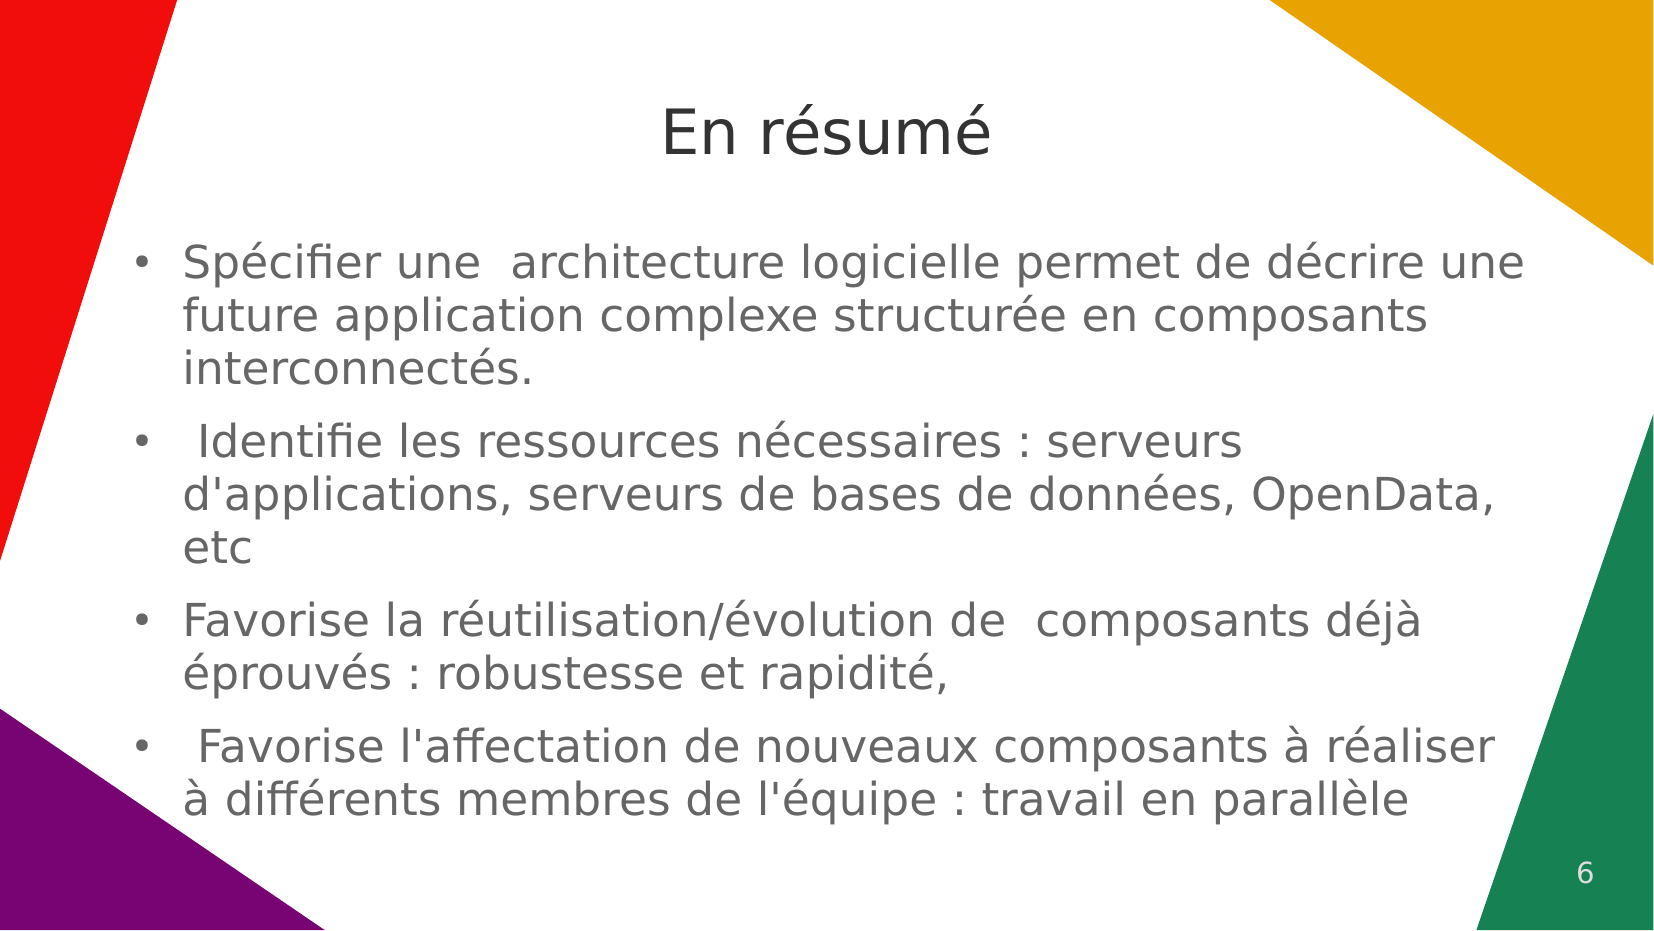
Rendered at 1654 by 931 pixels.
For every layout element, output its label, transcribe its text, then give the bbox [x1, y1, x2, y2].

list Spécifier une architecture logicielle permet de décrire une future application complexe structurée en composants interconnectés. Identifie les ressources nécessaires : serveurs d'applications, serveurs de bases de données, OpenData, etc Favorise la réutilisation/évolution de composants déjà éprouvés : robustesse et rapidité, Favorise l'affectation de nouveaux composants à réaliser à différents membres de l'équipe : travail en parallèle [118, 236, 1536, 827]
title En résumé [118, 59, 1536, 207]
